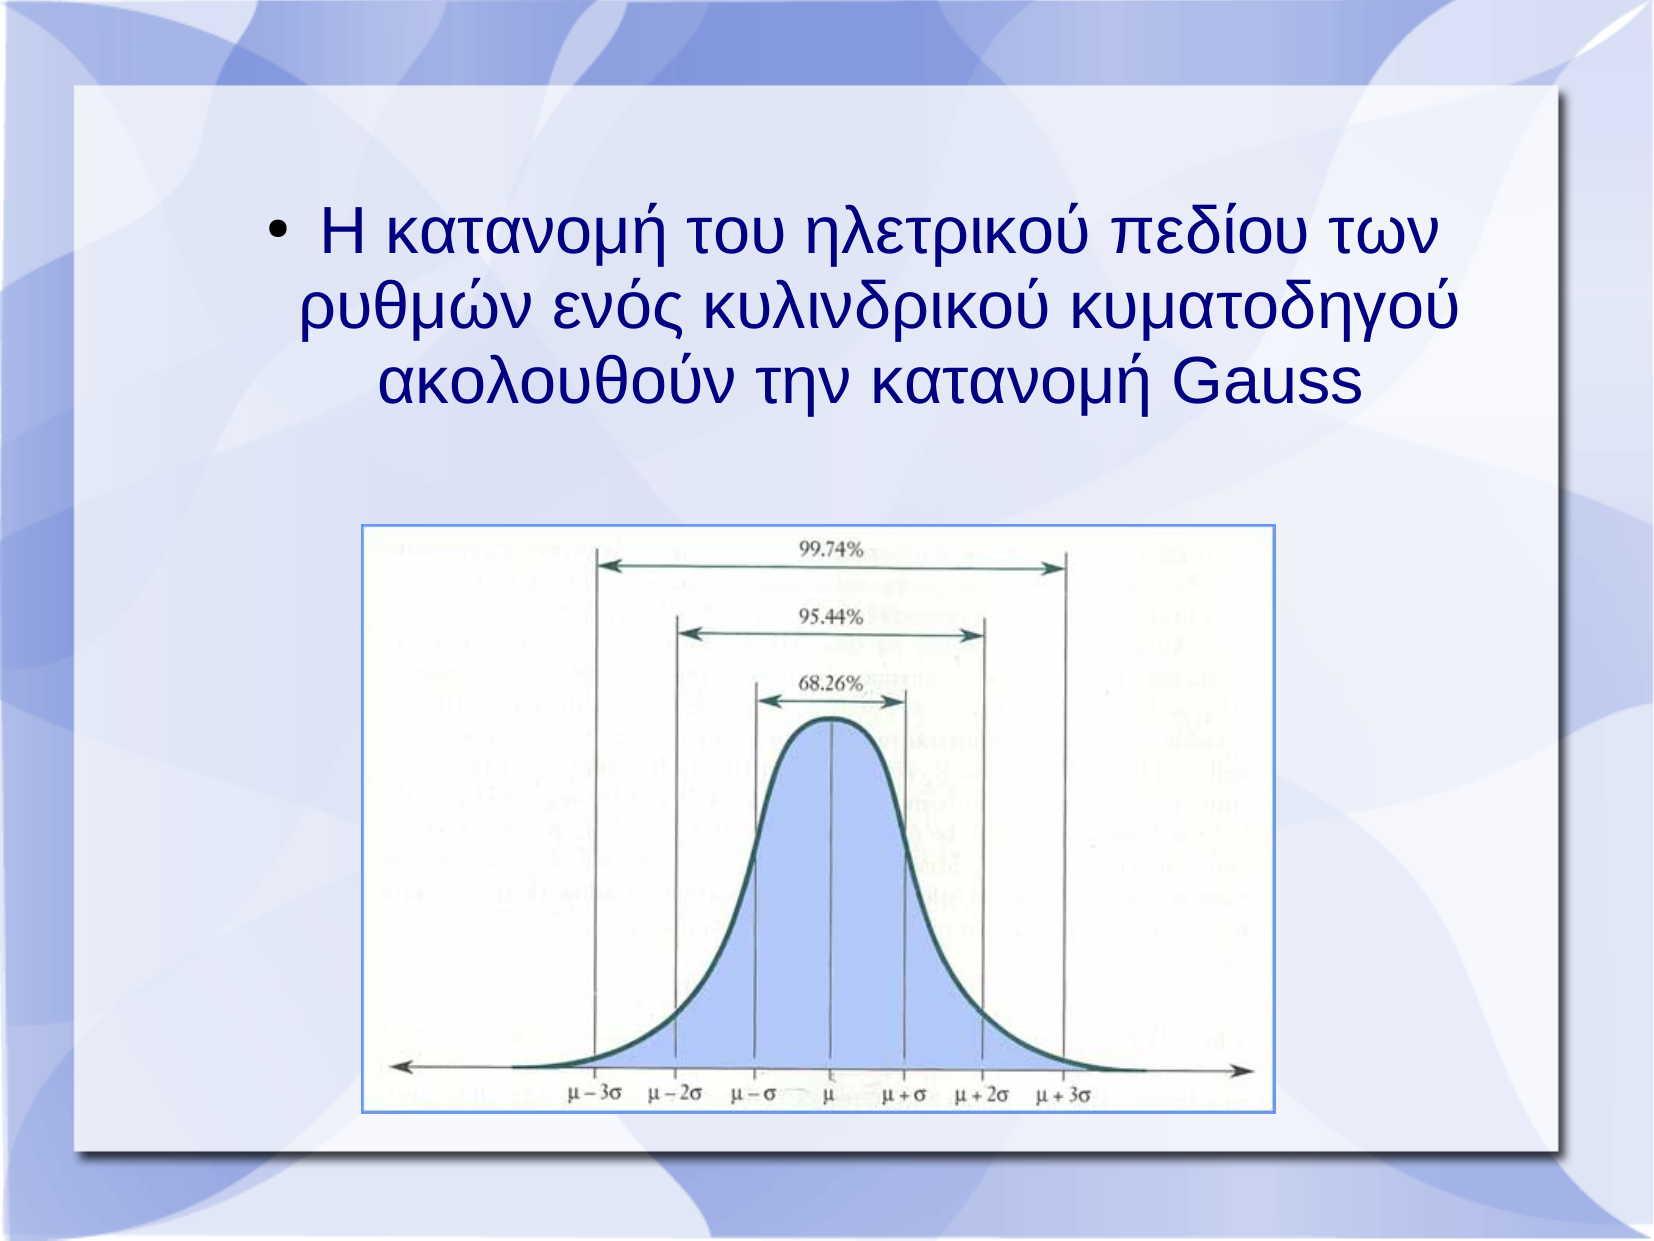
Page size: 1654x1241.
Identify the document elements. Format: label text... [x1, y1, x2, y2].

list Η κατανομή του ηλετρικού πεδίου των ρυθμών ενός κυλινδρικού κυματοδηγού ακολουθούν την κατανομή Gauss [150, 193, 1541, 976]
picture [0, 0, 1654, 1241]
